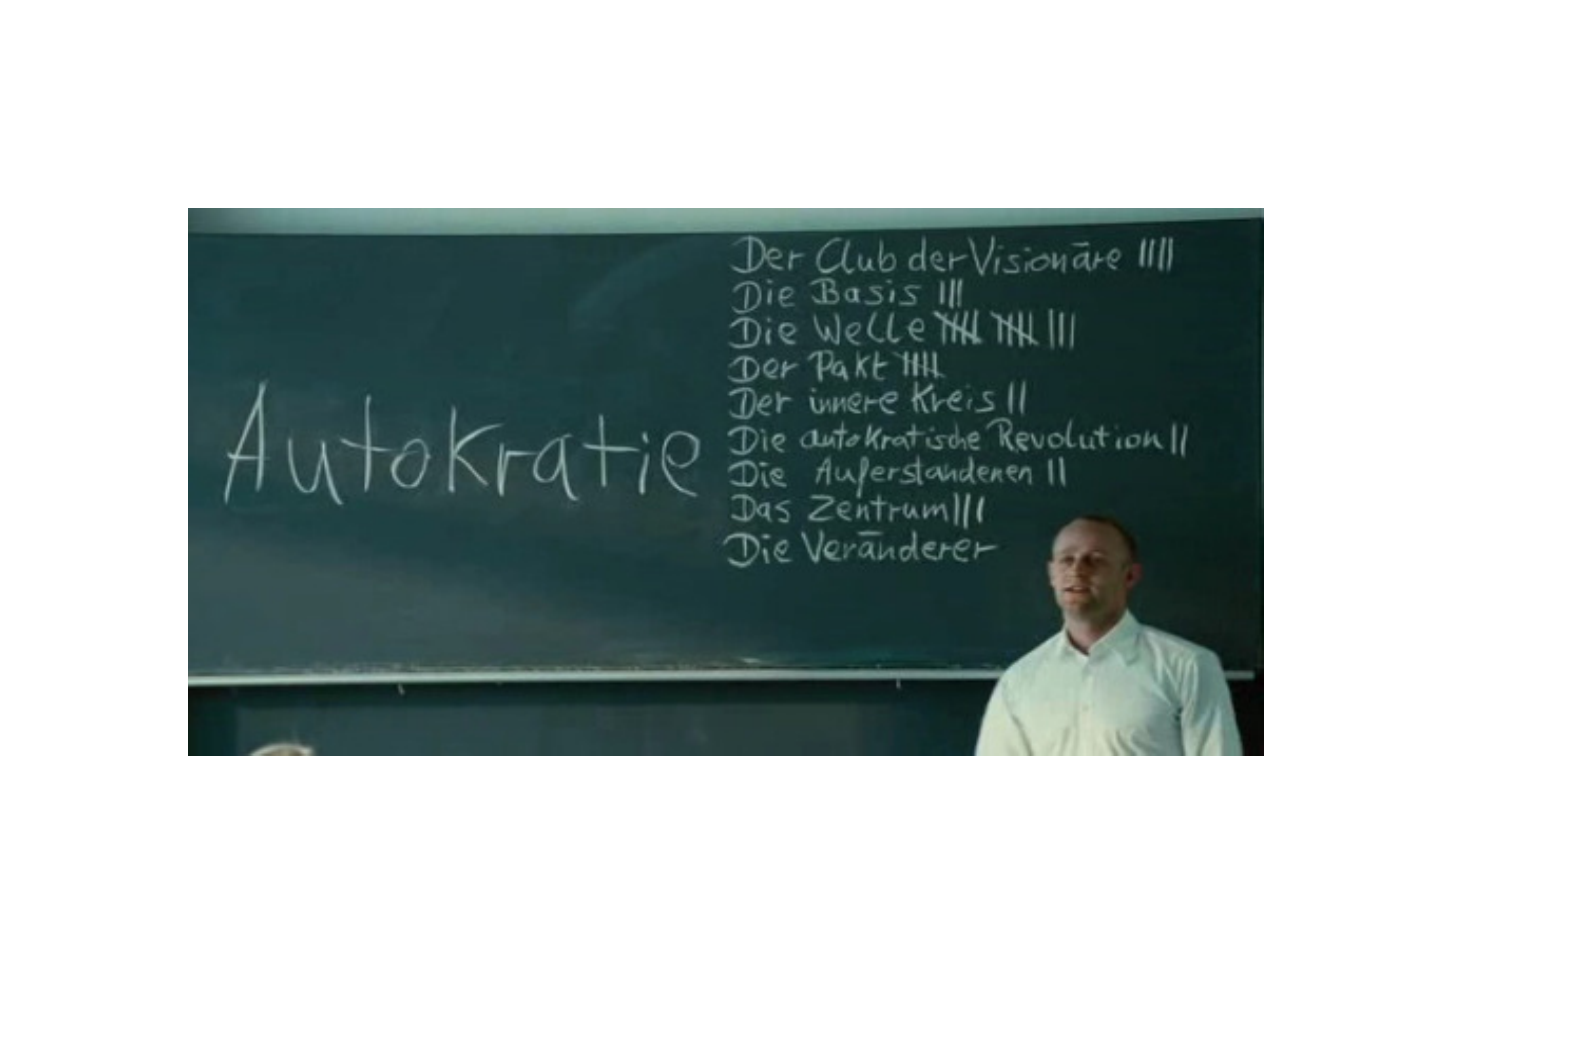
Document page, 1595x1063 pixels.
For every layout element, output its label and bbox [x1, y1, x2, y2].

picture [188, 208, 1264, 756]
